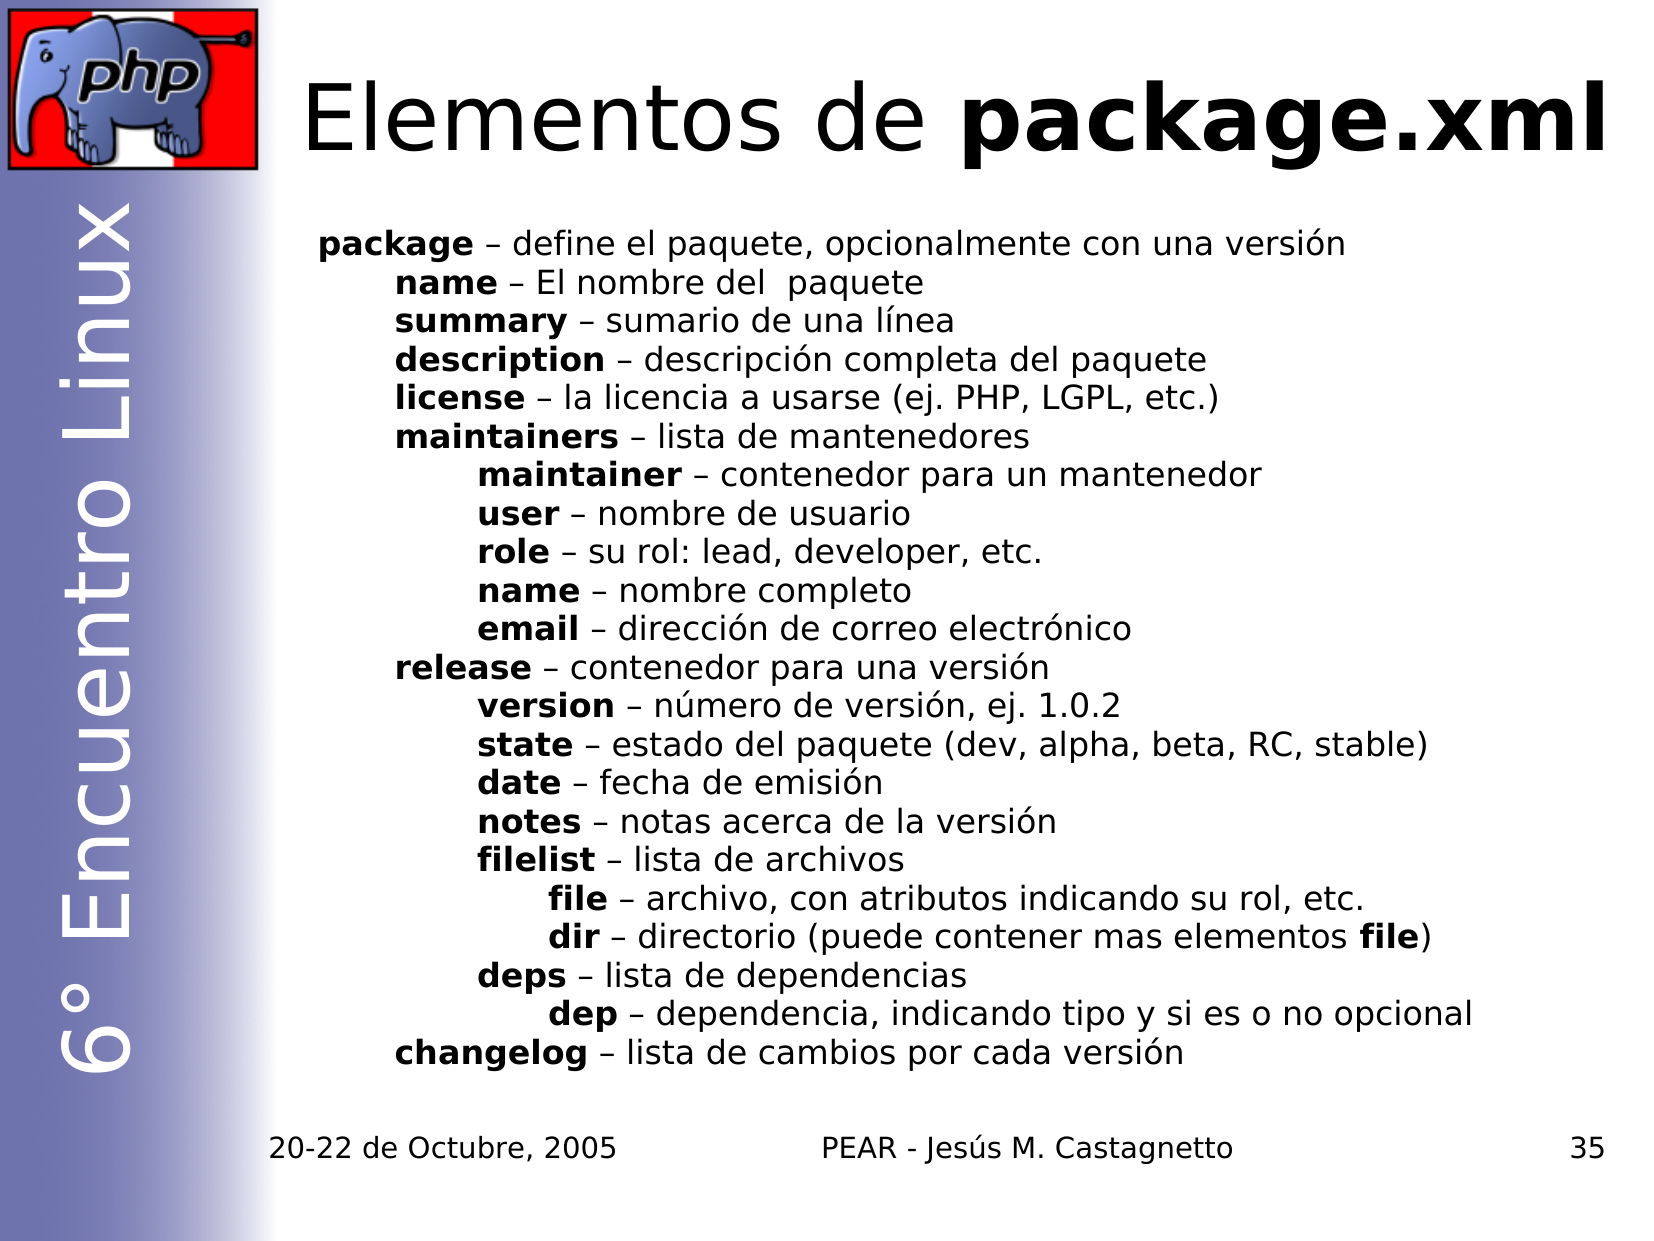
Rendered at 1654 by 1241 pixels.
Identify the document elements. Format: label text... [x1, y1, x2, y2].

title Elementos de package.xml [300, 49, 1613, 188]
picture [0, 0, 1654, 1241]
list package – define el paquete, opcionalmente con una versión name – El nombre del paquete summary – sumario de una línea description – descripción completa del paquete license – la licencia a usarse (ej. PHP, LGPL, etc.) maintainers – lista de mantenedores maintainer – contenedor para un mantenedor user – nombre de usuario role – su rol: lead, developer, etc. name – nombre completo email – dirección de correo electrónico release – contenedor para una versión version – número de versión, ej. 1.0.2 state – estado del paquete (dev, alpha, beta, RC, stable) date – fecha de emisión notes – notas acerca de la versión filelist – lista de archivos file – archivo, con atributos indicando su rol, etc. dir – directorio (puede contener mas elementos file) deps – lista de dependencias dep – dependencia, indicando tipo y si es o no opcional changelog – lista de cambios por cada versión [300, 225, 1576, 1094]
